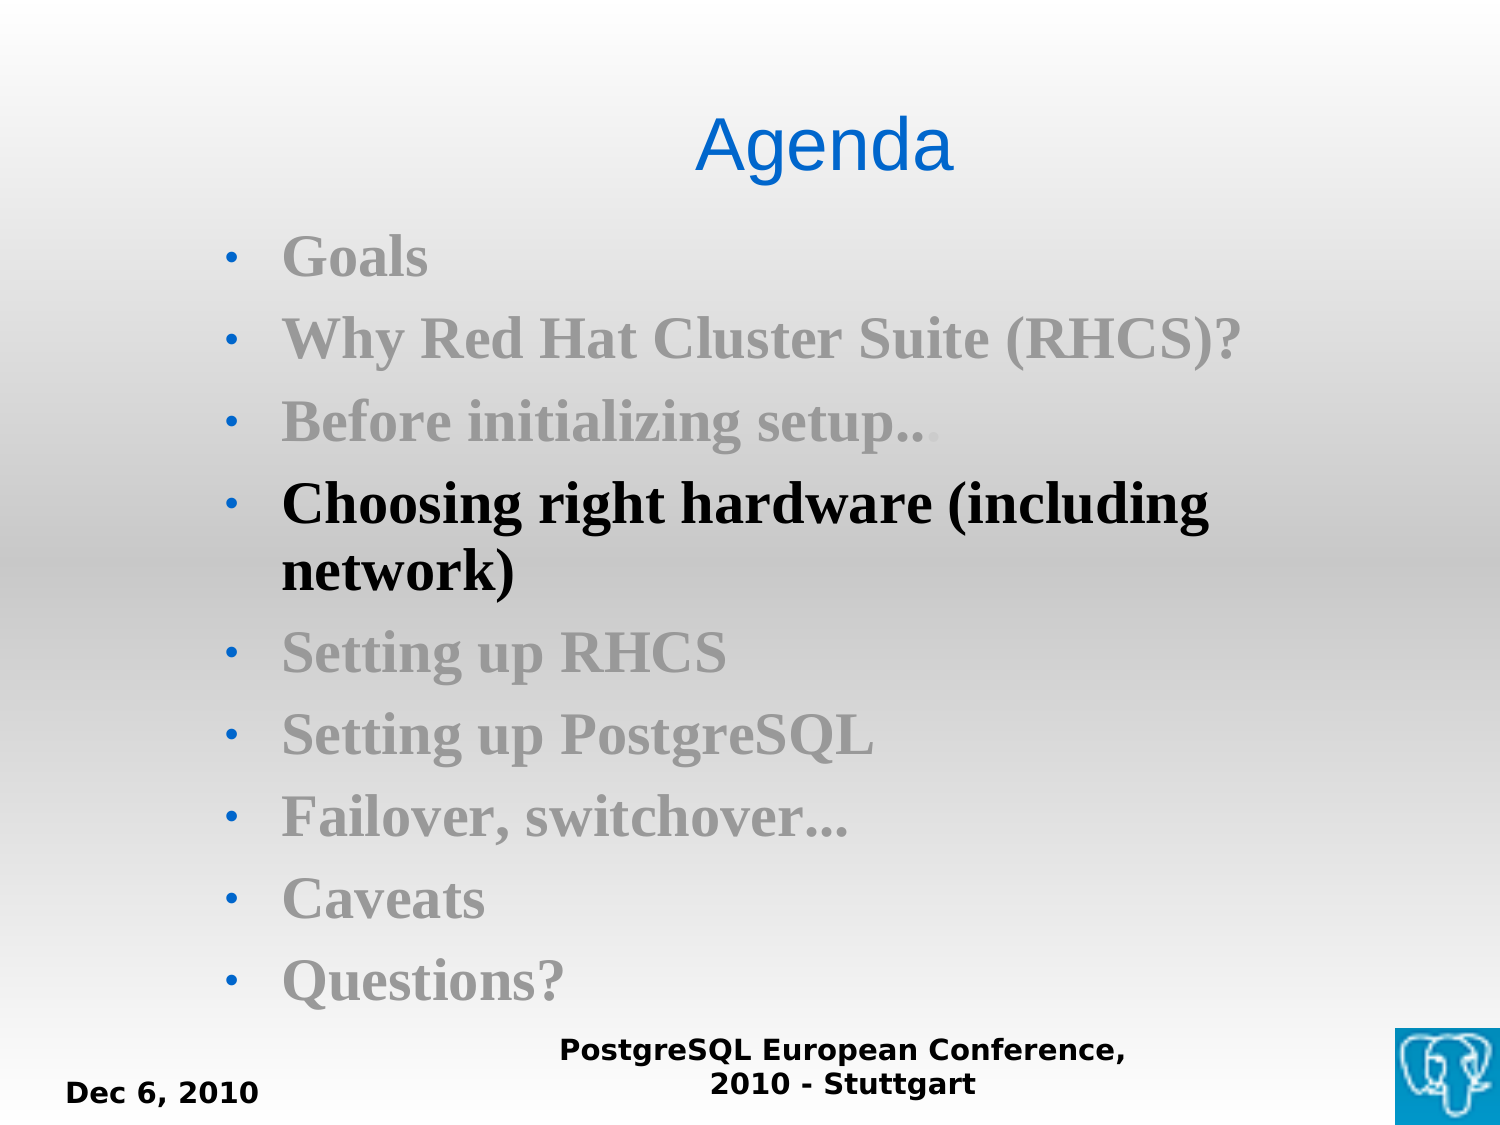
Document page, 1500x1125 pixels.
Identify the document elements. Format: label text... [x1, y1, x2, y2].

list Goals Why Red Hat Cluster Suite (RHCS)? Before initializing setup... Choosing right hardware (including network) Setting up RHCS Setting up PostgreSQL Failover, switchover... Caveats Questions? [224, 222, 1425, 1014]
picture [1400, 1033, 1492, 1118]
title Agenda [224, 49, 1425, 222]
